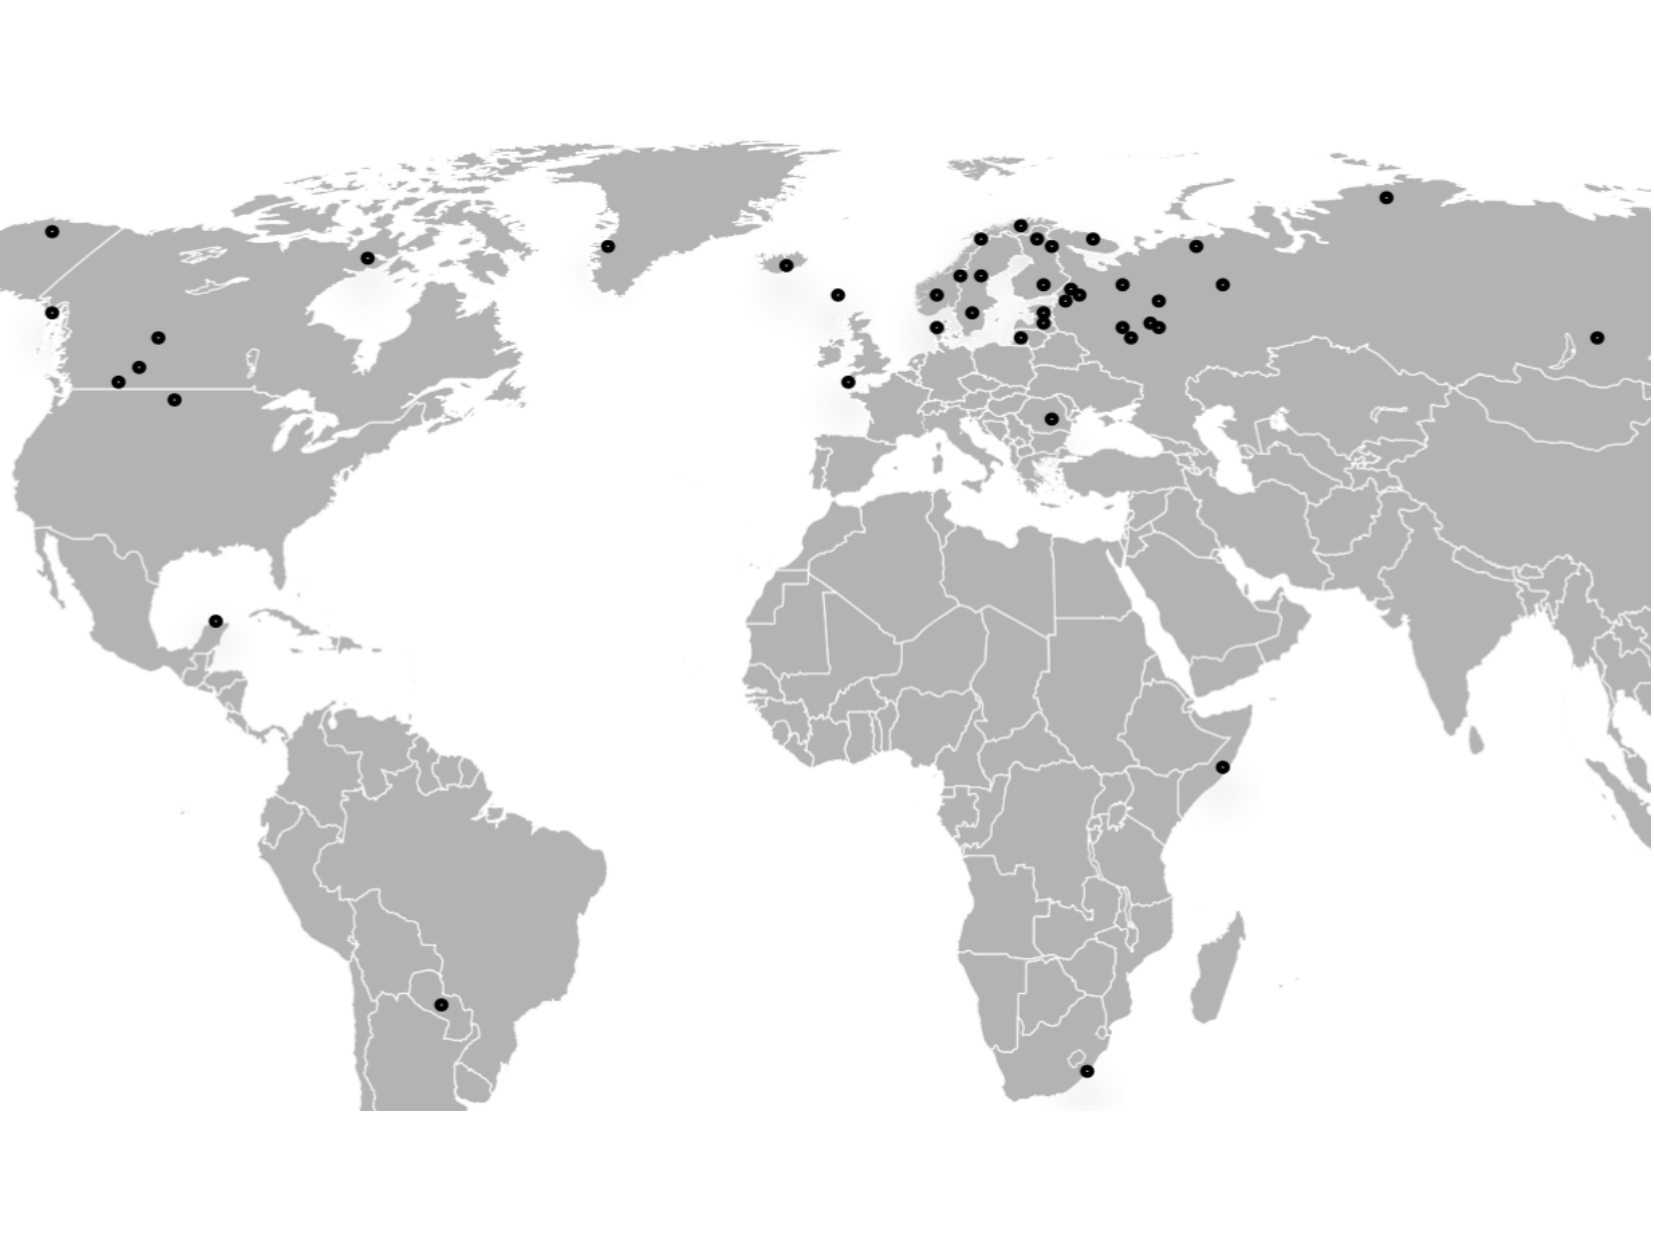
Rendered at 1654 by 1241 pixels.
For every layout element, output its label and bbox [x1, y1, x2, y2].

picture [0, 129, 1651, 1111]
